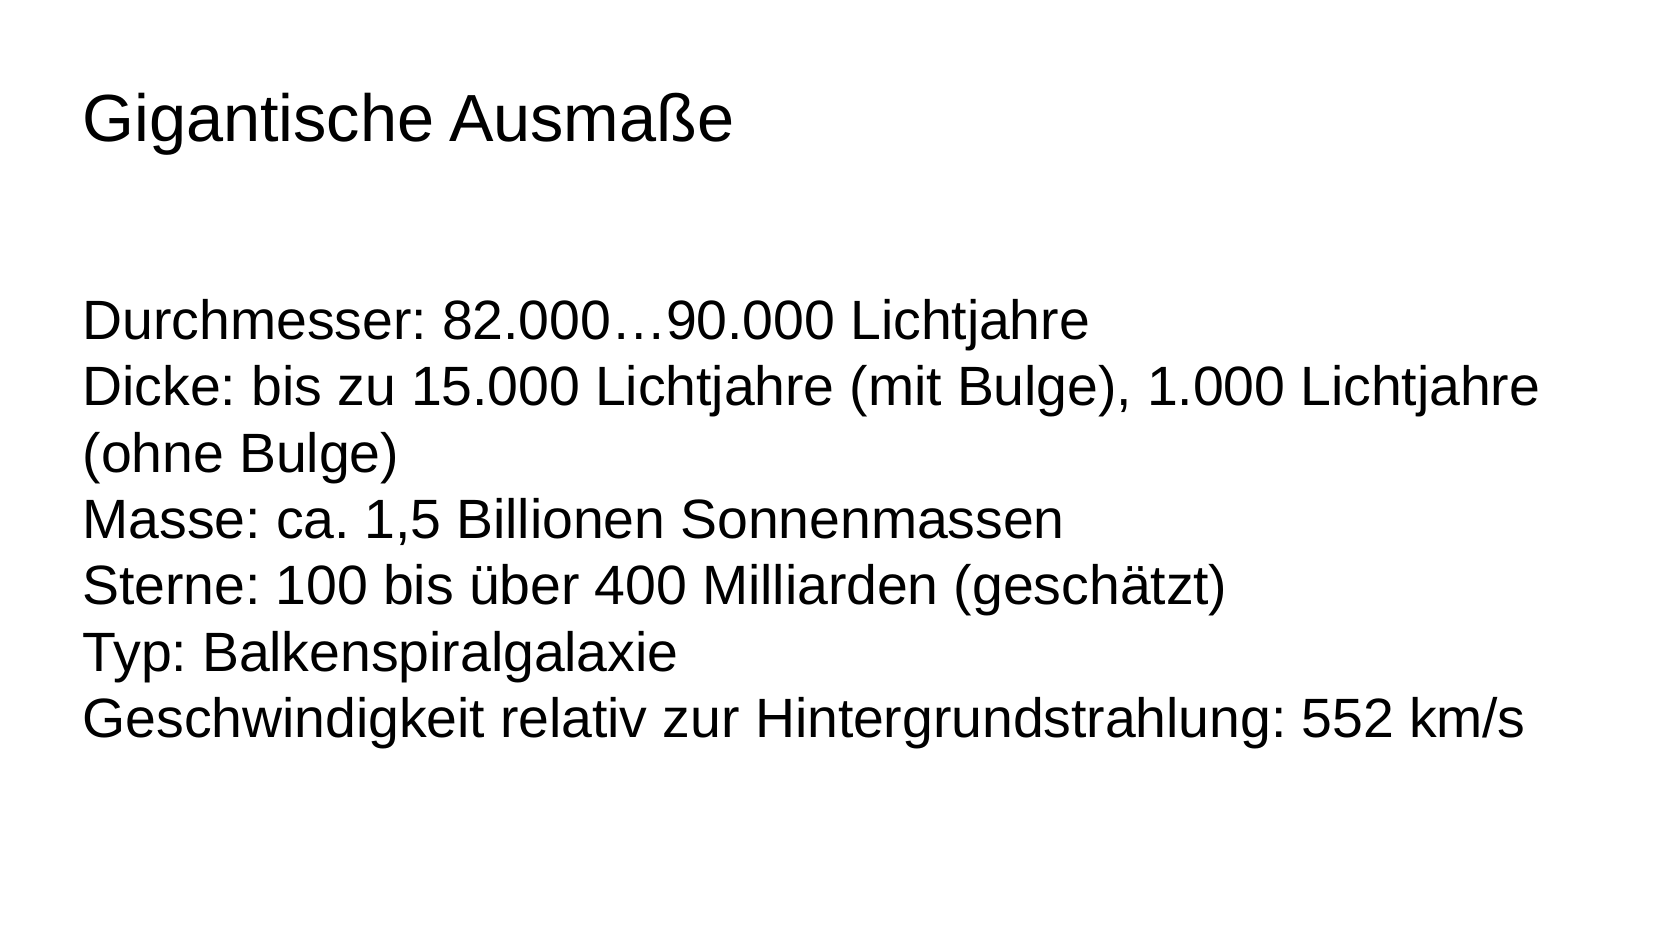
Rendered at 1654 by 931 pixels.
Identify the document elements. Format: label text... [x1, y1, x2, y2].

text_box Gigantische Ausmaße [82, 37, 1571, 193]
text_box Durchmesser: 82.000…90.000 Lichtjahre Dicke: bis zu 15.000 Lichtjahre (mit Bulge), 1.000 Lichtjahre (ohne Bulge) Masse: ca. 1,5 Billionen Sonnenmassen Sterne: 100 bis über 400 Milliarden (geschätzt) Typ: Balkenspiralgalaxie Geschwindigkeit relativ zur Hintergrundstrahlung: 552 km/s [82, 217, 1571, 757]
